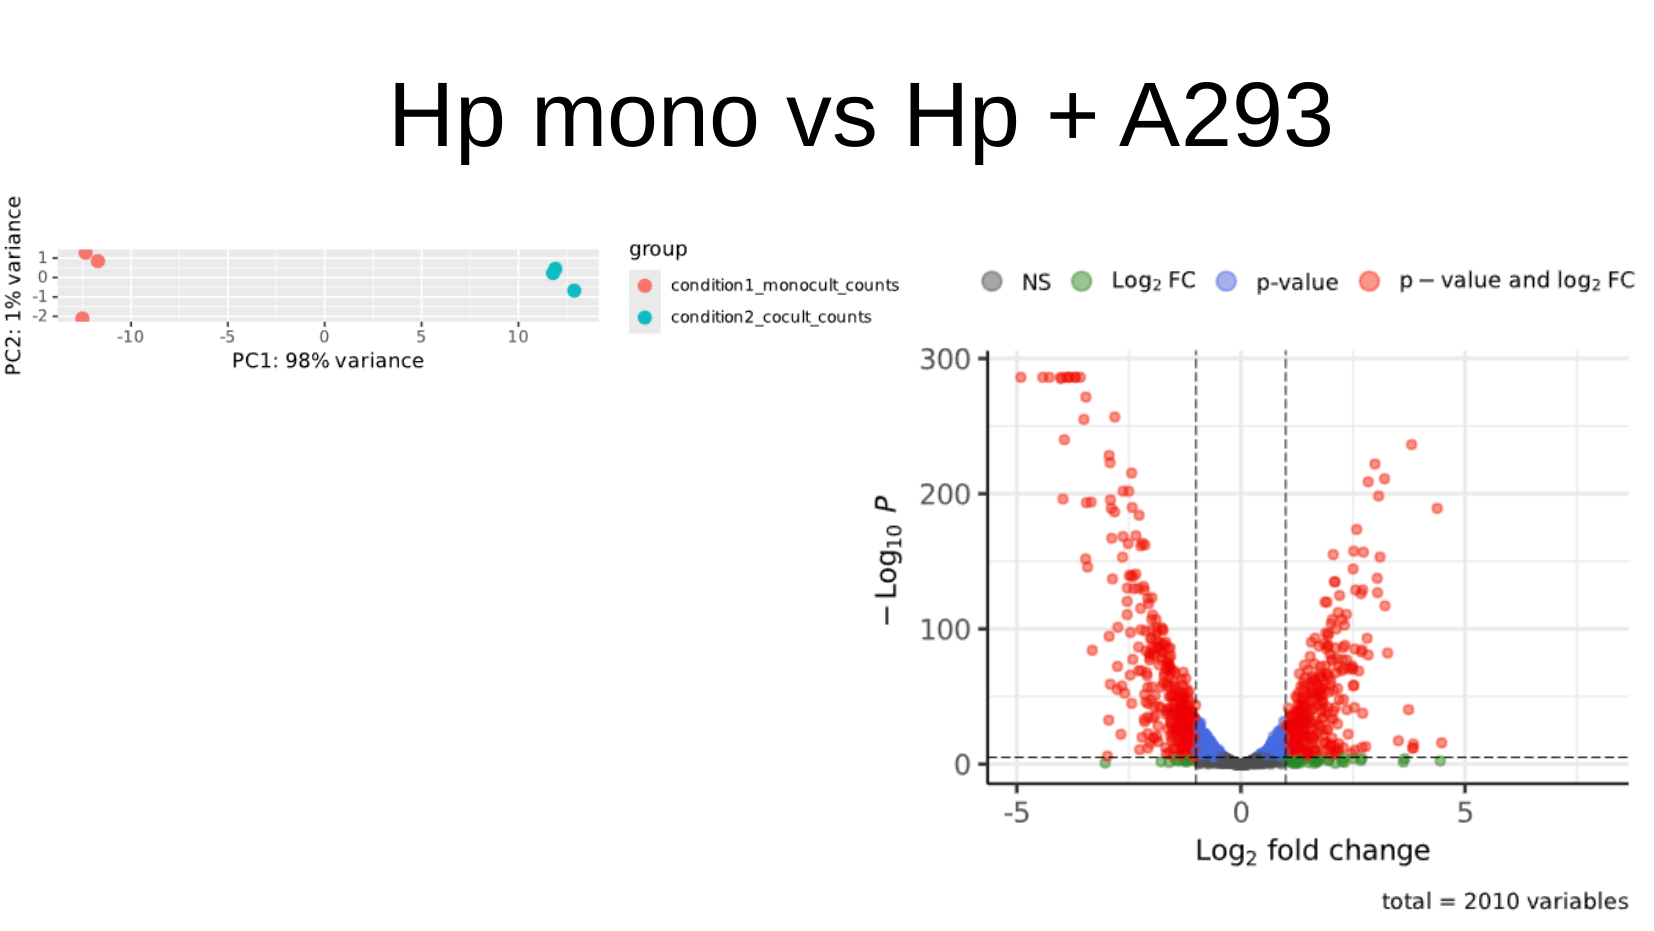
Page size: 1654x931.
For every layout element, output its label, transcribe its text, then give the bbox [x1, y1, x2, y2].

picture [0, 187, 1654, 928]
title Hp mono vs Hp + A293 [82, 37, 1571, 193]
